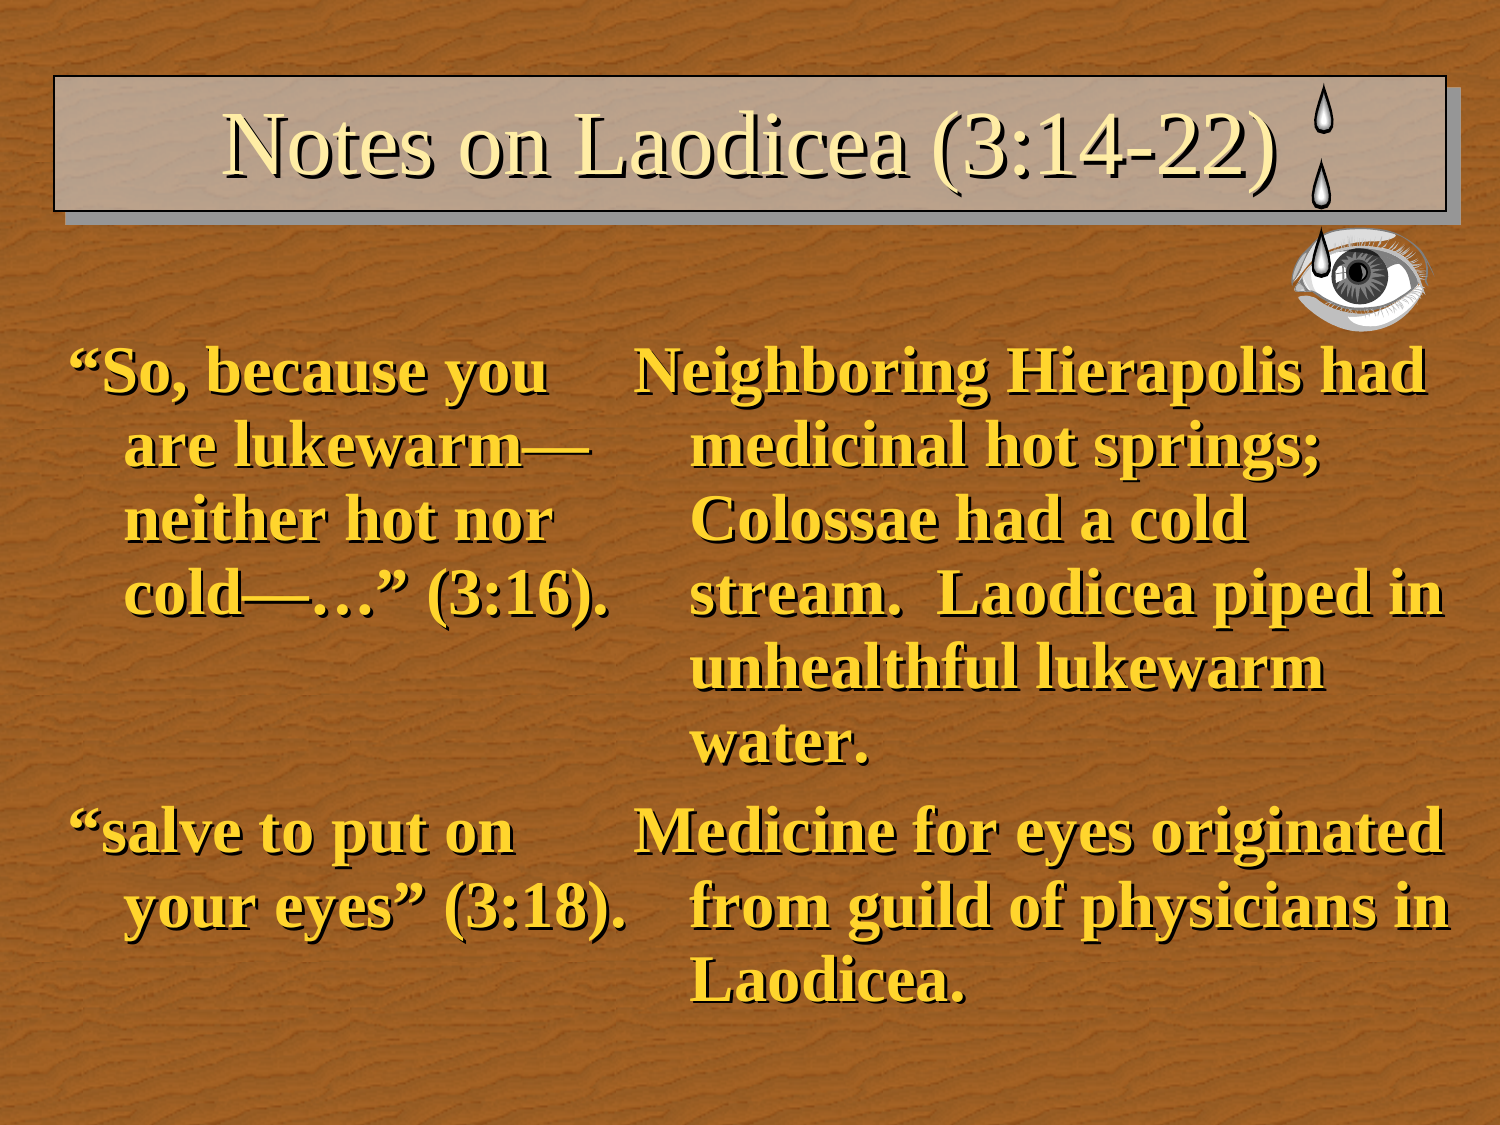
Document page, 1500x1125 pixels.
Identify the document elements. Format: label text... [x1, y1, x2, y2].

list “So, because you are lukewarm— neither hot nor cold—…” (3:16). “salve to put on your eyes” (3:18). [52, 324, 618, 990]
list Neighboring Hierapolis had medicinal hot springs; Colossae had a cold stream. Laodicea piped in unhealthful lukewarm water. Medicine for eyes originated from guild of physicians in Laodicea. [618, 324, 1487, 1024]
picture [0, 0, 1500, 1125]
title Notes on Laodicea (3:14-22) [65, 85, 1291, 203]
chart [1291, 82, 1435, 332]
